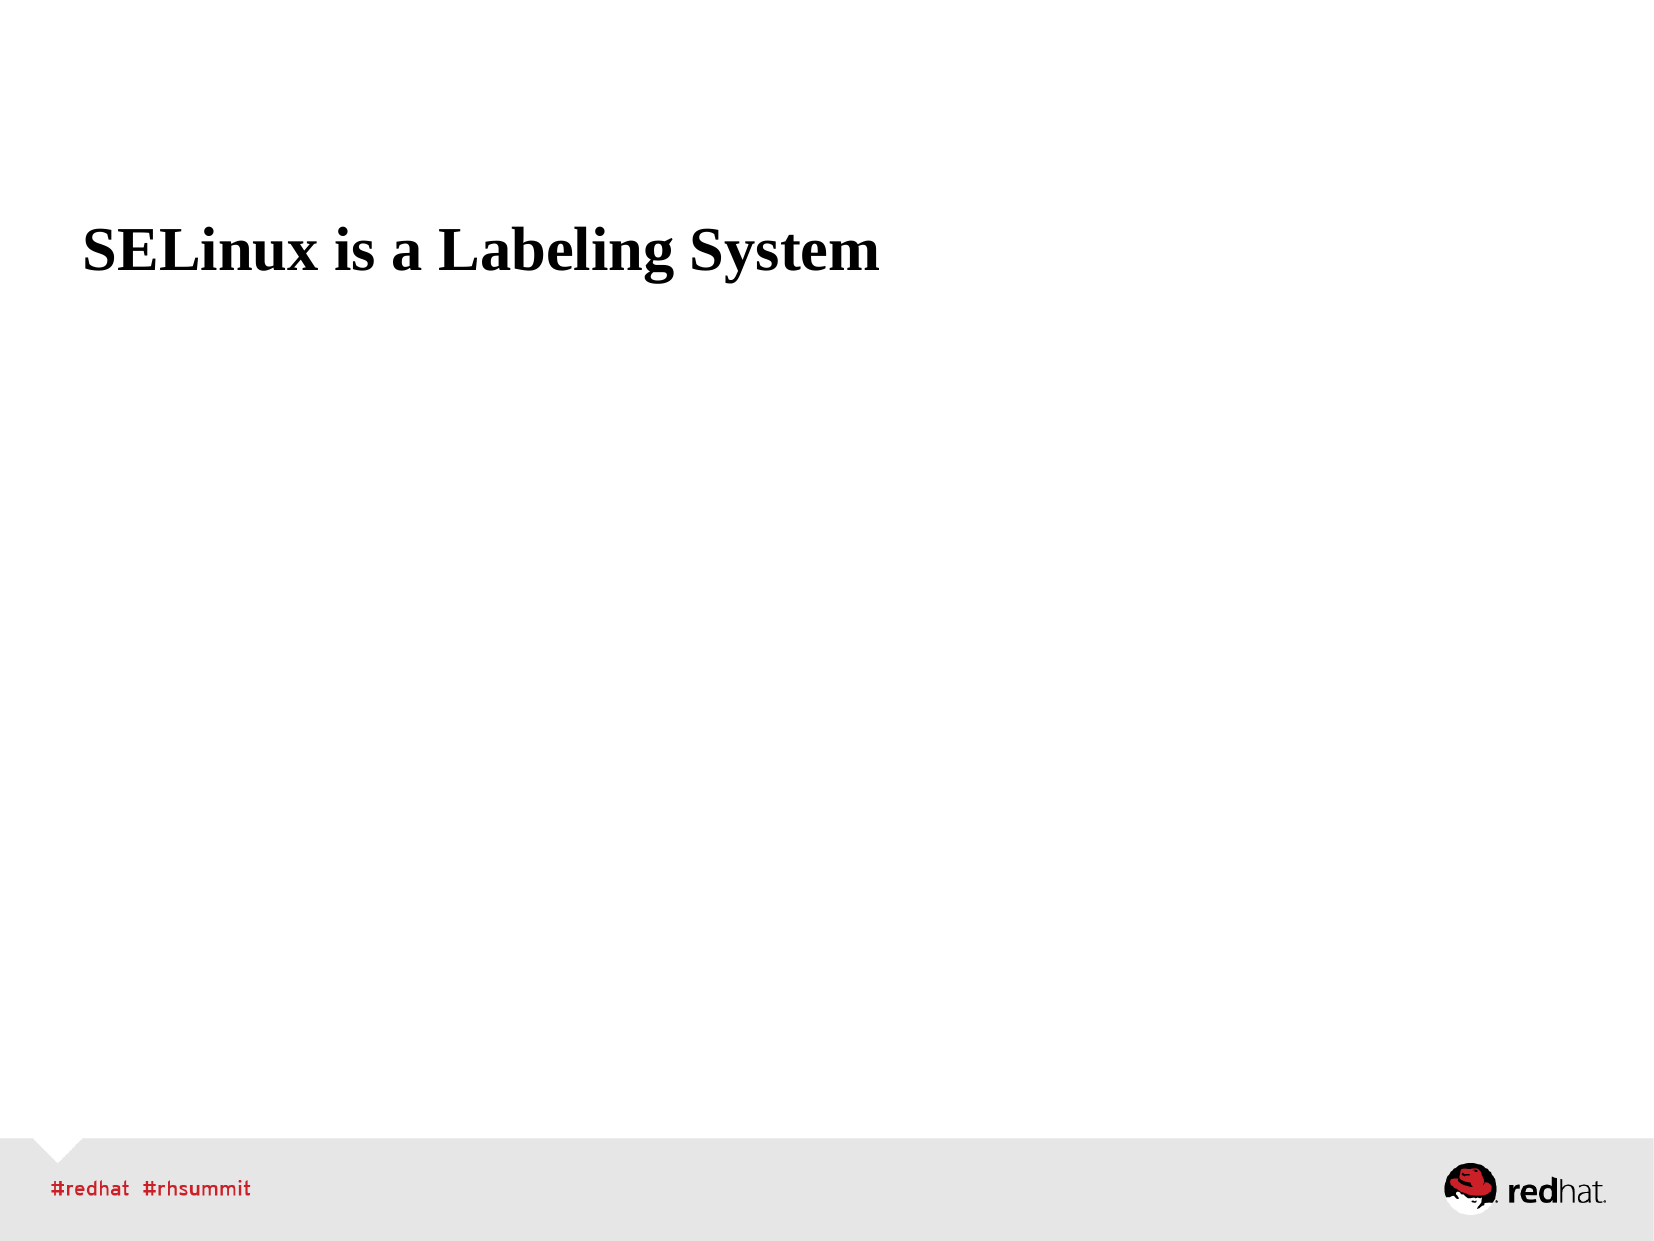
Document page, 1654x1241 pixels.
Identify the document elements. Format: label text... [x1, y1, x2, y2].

picture [0, 0, 1654, 1241]
title SELinux is a Labeling System [82, 155, 1571, 344]
